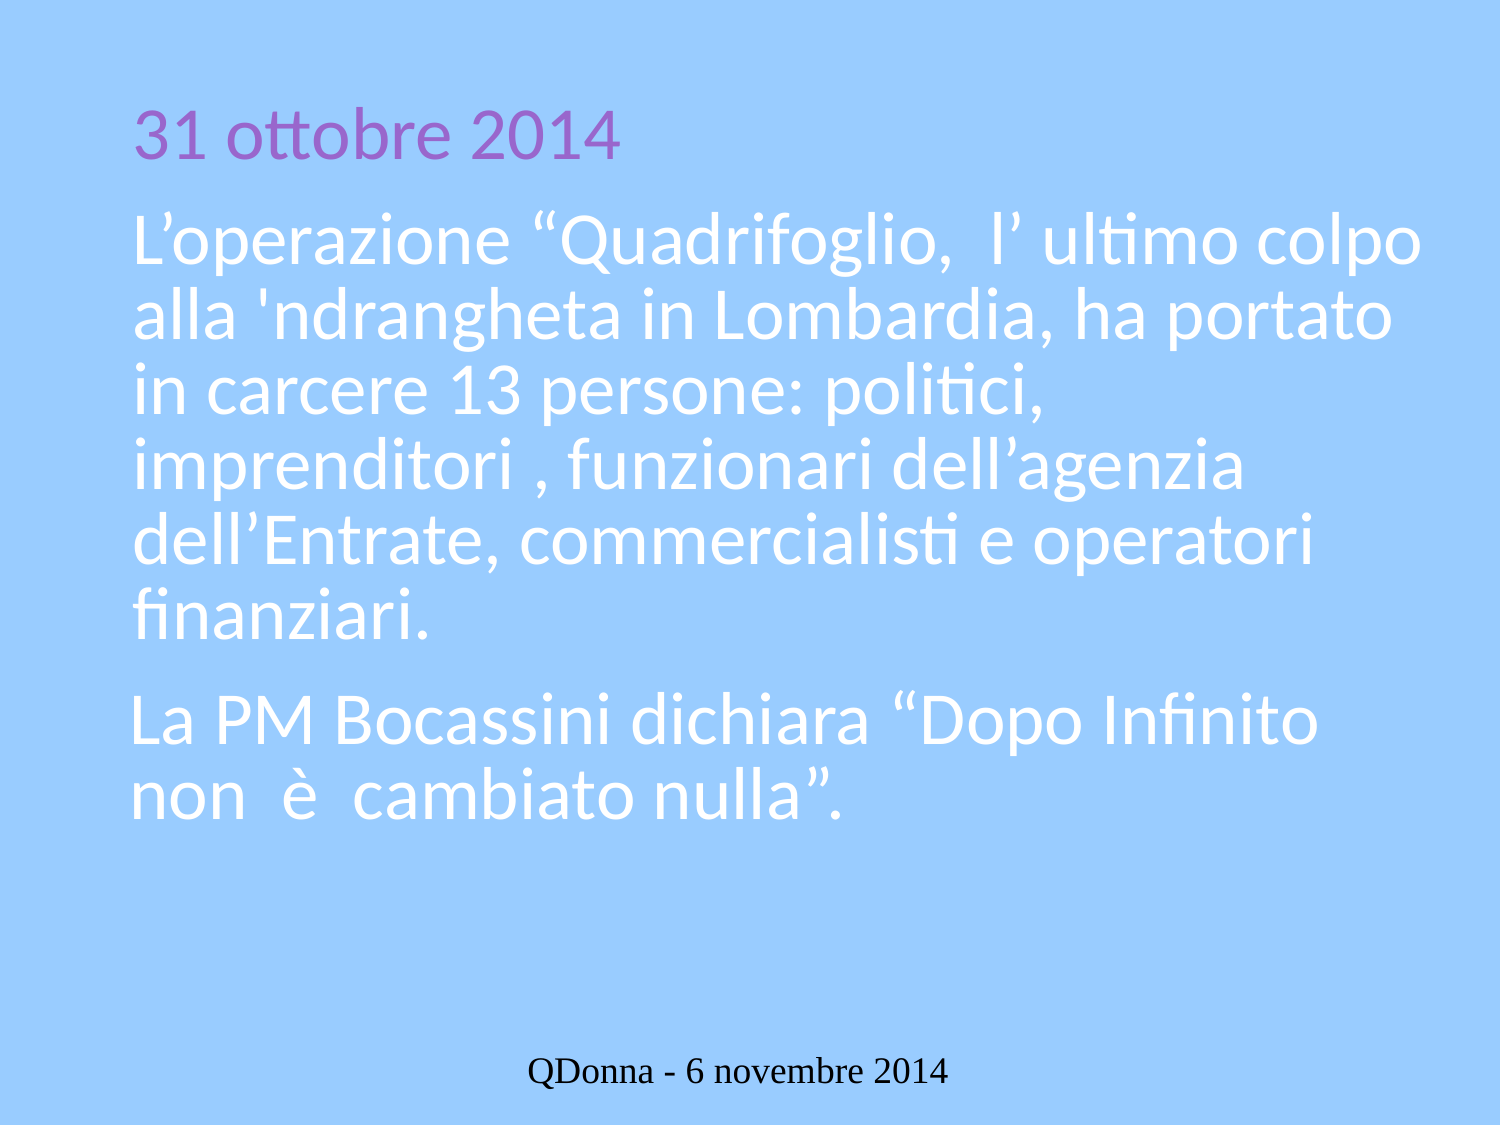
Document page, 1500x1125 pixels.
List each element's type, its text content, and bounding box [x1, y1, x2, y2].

list 31 ottobre 2014 L’operazione “Quadrifoglio, l’ ultimo colpo alla 'ndrangheta in Lombardia, ha portato in carcere 13 persone: politici, imprenditori , funzionari dell’agenzia dell’Entrate, commercialisti e operatori finanziari. La PM Bocassini dichiara “Dopo Infinito non è cambiato nulla”. [46, 0, 1454, 1079]
